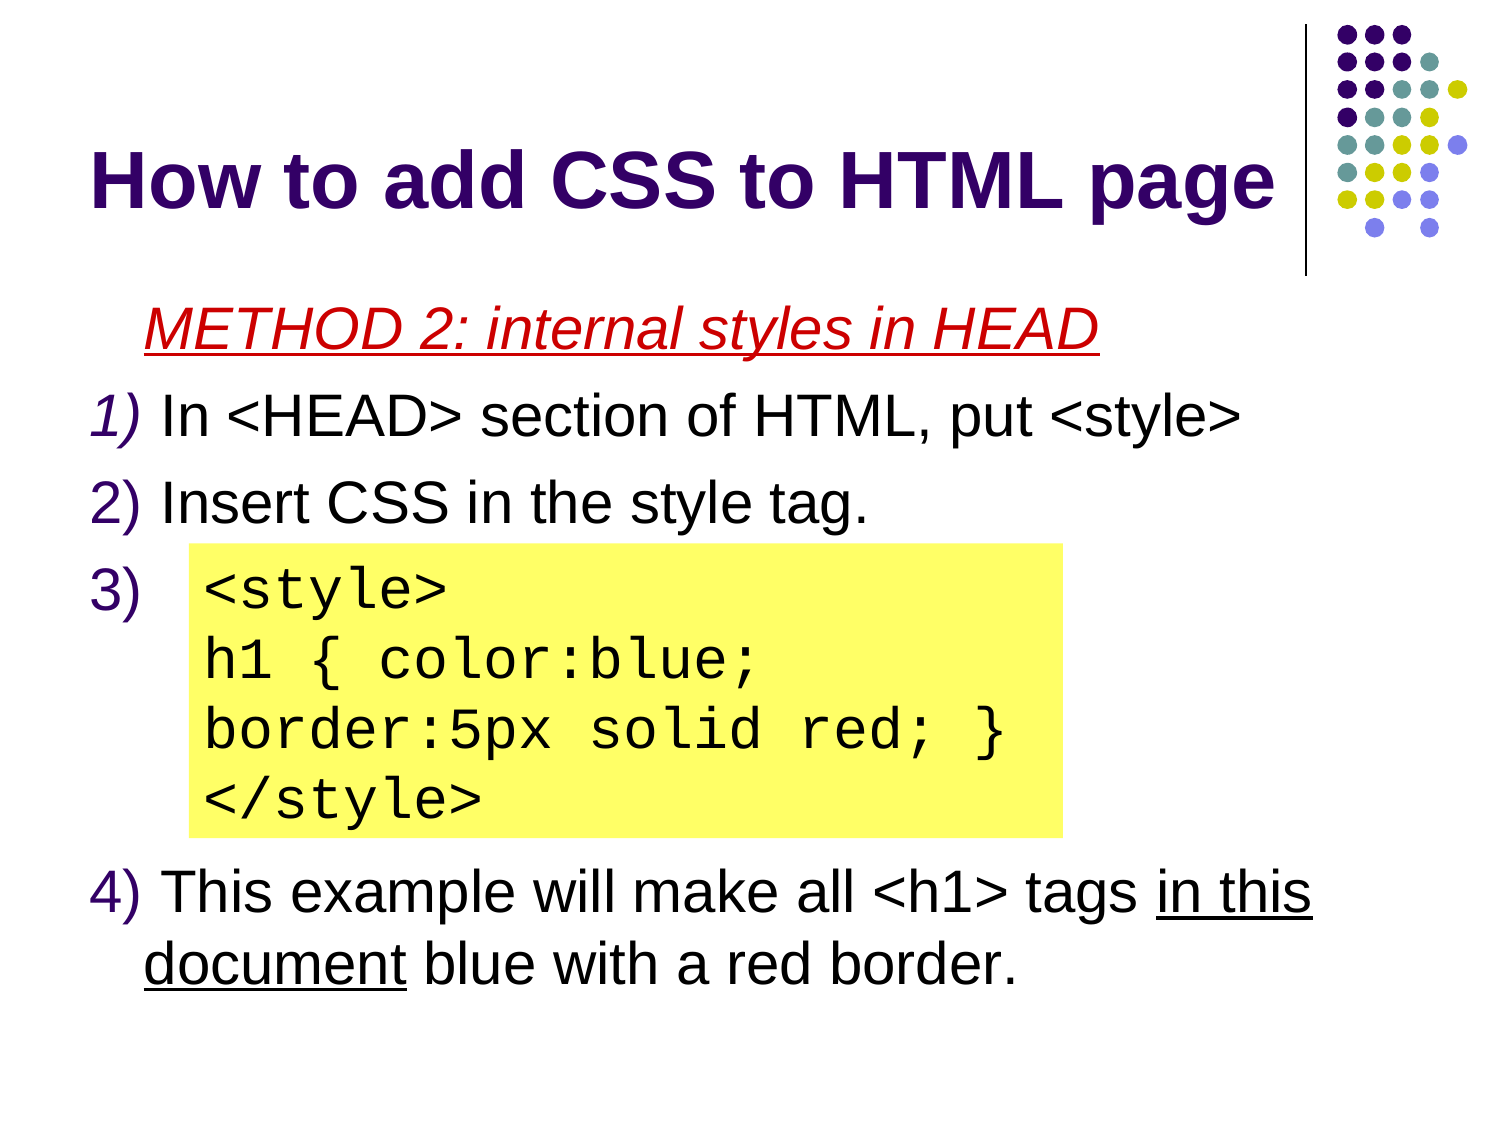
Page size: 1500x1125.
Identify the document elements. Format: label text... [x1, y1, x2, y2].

text_box <style> h1 { color:blue; border:5px solid red; } </style> [188, 543, 1063, 839]
title How to add CSS to HTML page [74, 20, 1313, 233]
list METHOD 2: internal styles in HEAD In <HEAD> section of HTML, put <style> Insert CSS in the style tag. . . . This example will make all <h1> tags in this document blue with a red border. [75, 282, 1426, 1006]
